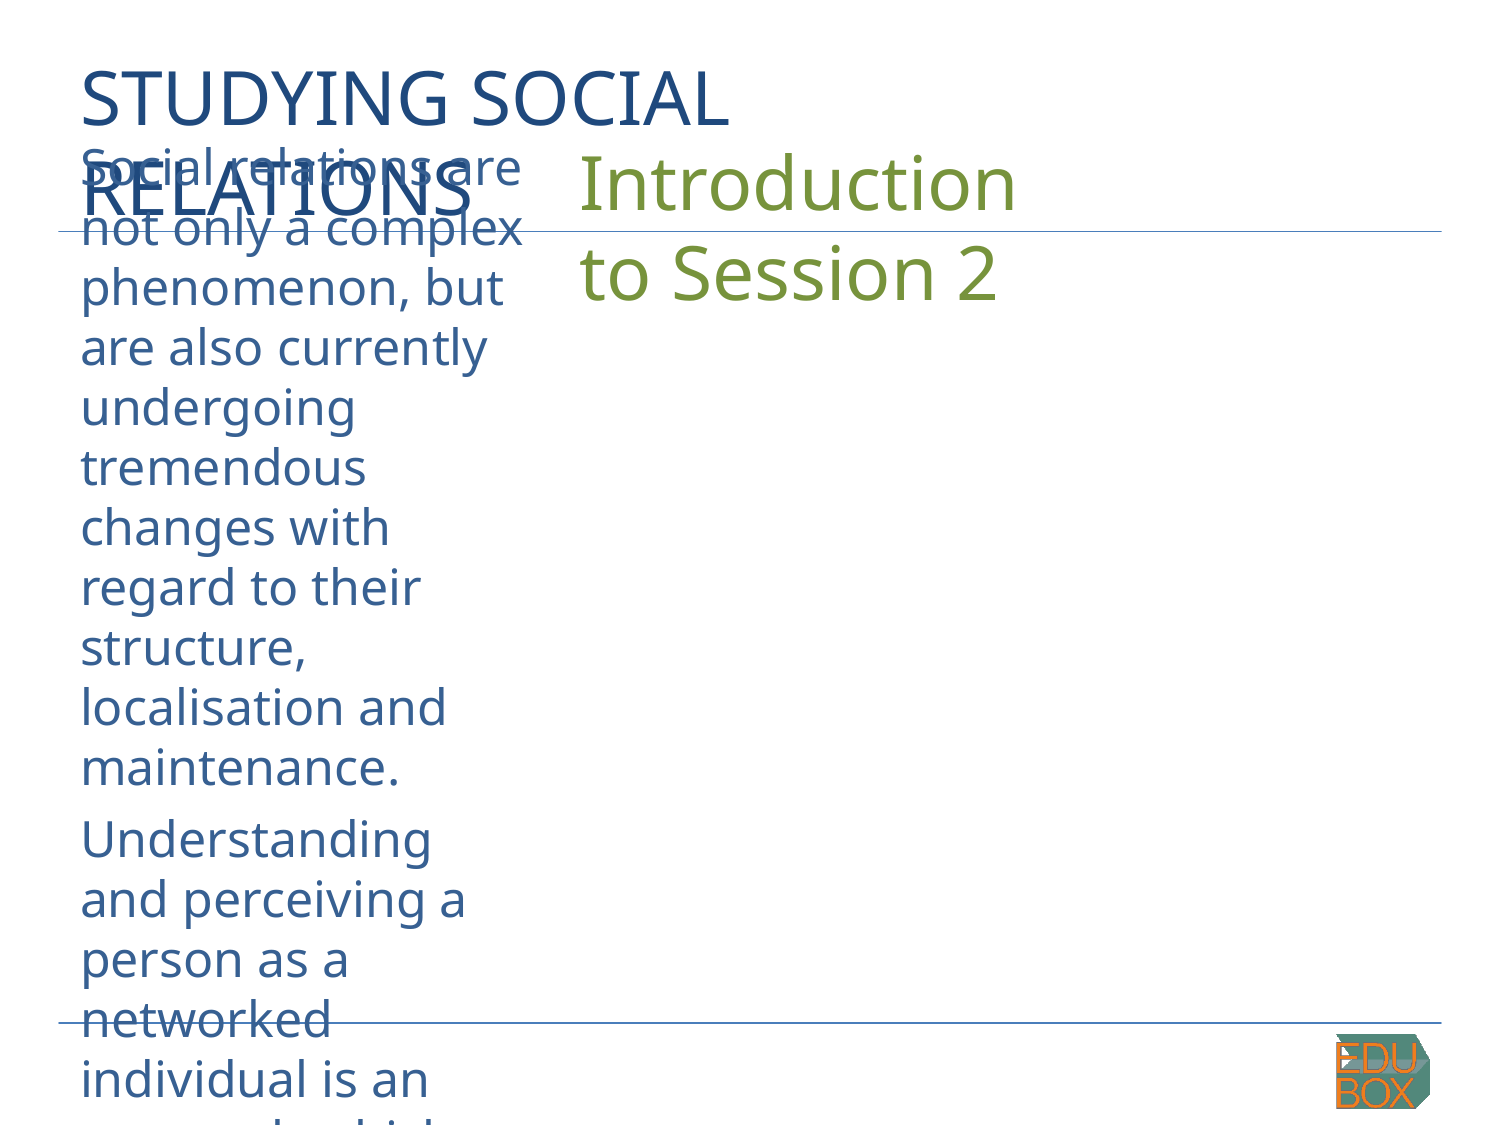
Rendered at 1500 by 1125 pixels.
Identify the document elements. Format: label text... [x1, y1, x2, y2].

list Introduction to Session 2 [64, 127, 1040, 247]
picture [1328, 1028, 1437, 1114]
title STUDYING SOCIAL RELATIONS [64, 42, 1365, 153]
list Social relations are not only a complex phenomenon, but are also currently undergoing tremendous changes with regard to their structure, localisation and maintenance. Understanding and perceiving a person as a networked individual is an approach which makes this complexity visible and thus helps us to understand them better, a basic requirement for any meaningful intervention. The purpose of this session is therefore to highlight some of the changes in the structure of social relations and to introduce the perspective of a networked individual in order to enhance understanding of how social relations work. [64, 255, 1415, 681]
